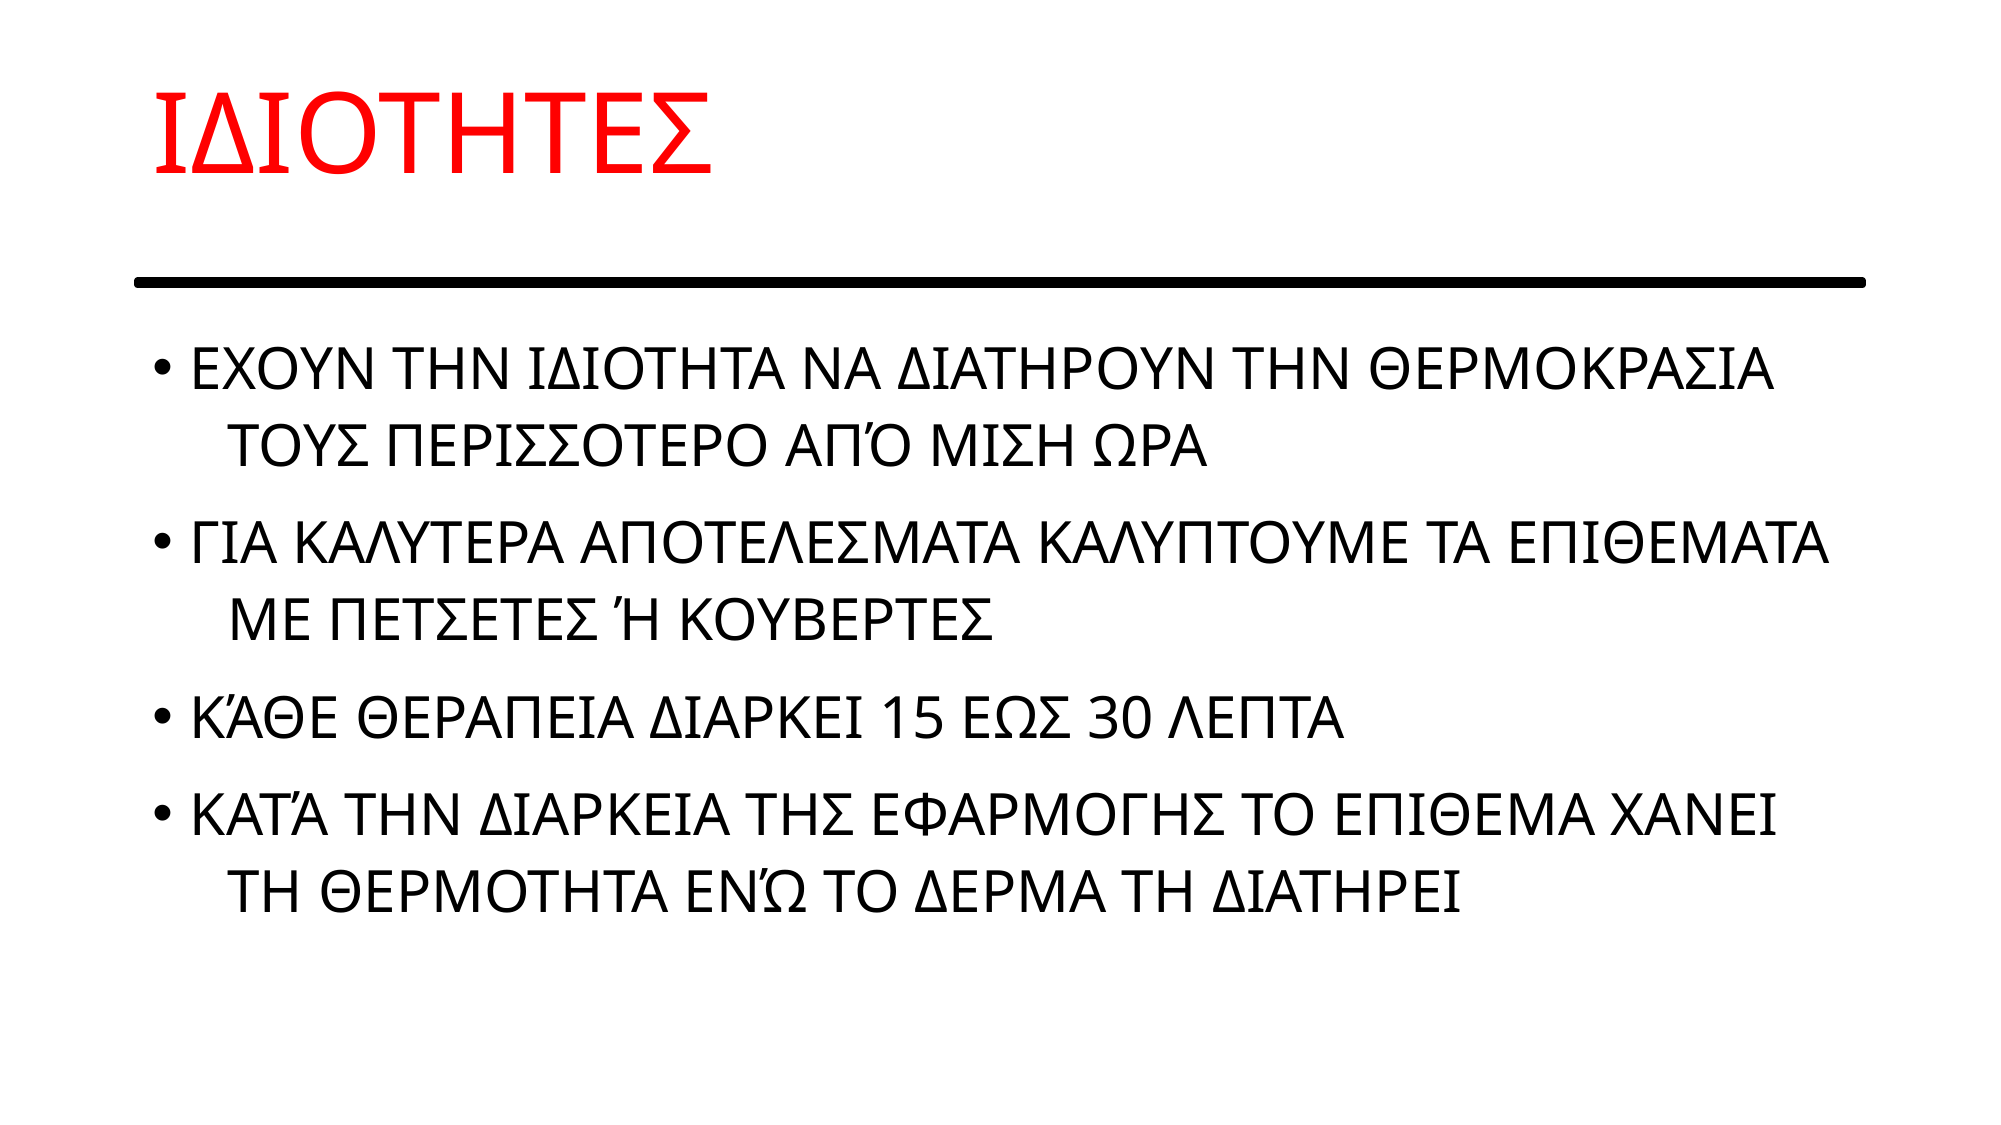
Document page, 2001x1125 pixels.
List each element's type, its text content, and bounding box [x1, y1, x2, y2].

list ΕΧΟΥΝ ΤΗΝ ΙΔΙΟΤΗΤΑ ΝΑ ΔΙΑΤΗΡΟΥΝ ΤΗΝ ΘΕΡΜΟΚΡΑΣΙΑ ΤΟΥΣ ΠΕΡΙΣΣΟΤΕΡΟ ΑΠΌ ΜΙΣΗ ΩΡΑ ΓΙΑ ΚΑΛΥΤΕΡΑ ΑΠΟΤΕΛΕΣΜΑΤΑ ΚΑΛΥΠΤΟΥΜΕ ΤΑ ΕΠΙΘΕΜΑΤΑ ΜΕ ΠΕΤΣΕΤΕΣ Ή ΚΟΥΒΕΡΤΕΣ ΚΆΘΕ ΘΕΡΑΠΕΙΑ ΔΙΑΡΚΕΙ 15 ΕΩΣ 30 ΛΕΠΤΑ ΚΑΤΆ ΤΗΝ ΔΙΑΡΚΕΙΑ ΤΗΣ ΕΦΑΡΜΟΓΗΣ ΤΟ ΕΠΙΘΕΜΑ ΧΑΝΕΙ ΤΗ ΘΕΡΜΟΤΗΤΑ ΕΝΏ ΤΟ ΔΕΡΜΑ ΤΗ ΔΙΑΤΗΡΕΙ [137, 316, 1863, 1014]
title ΙΔΙΟΤΗΤΕΣ [137, 37, 758, 220]
